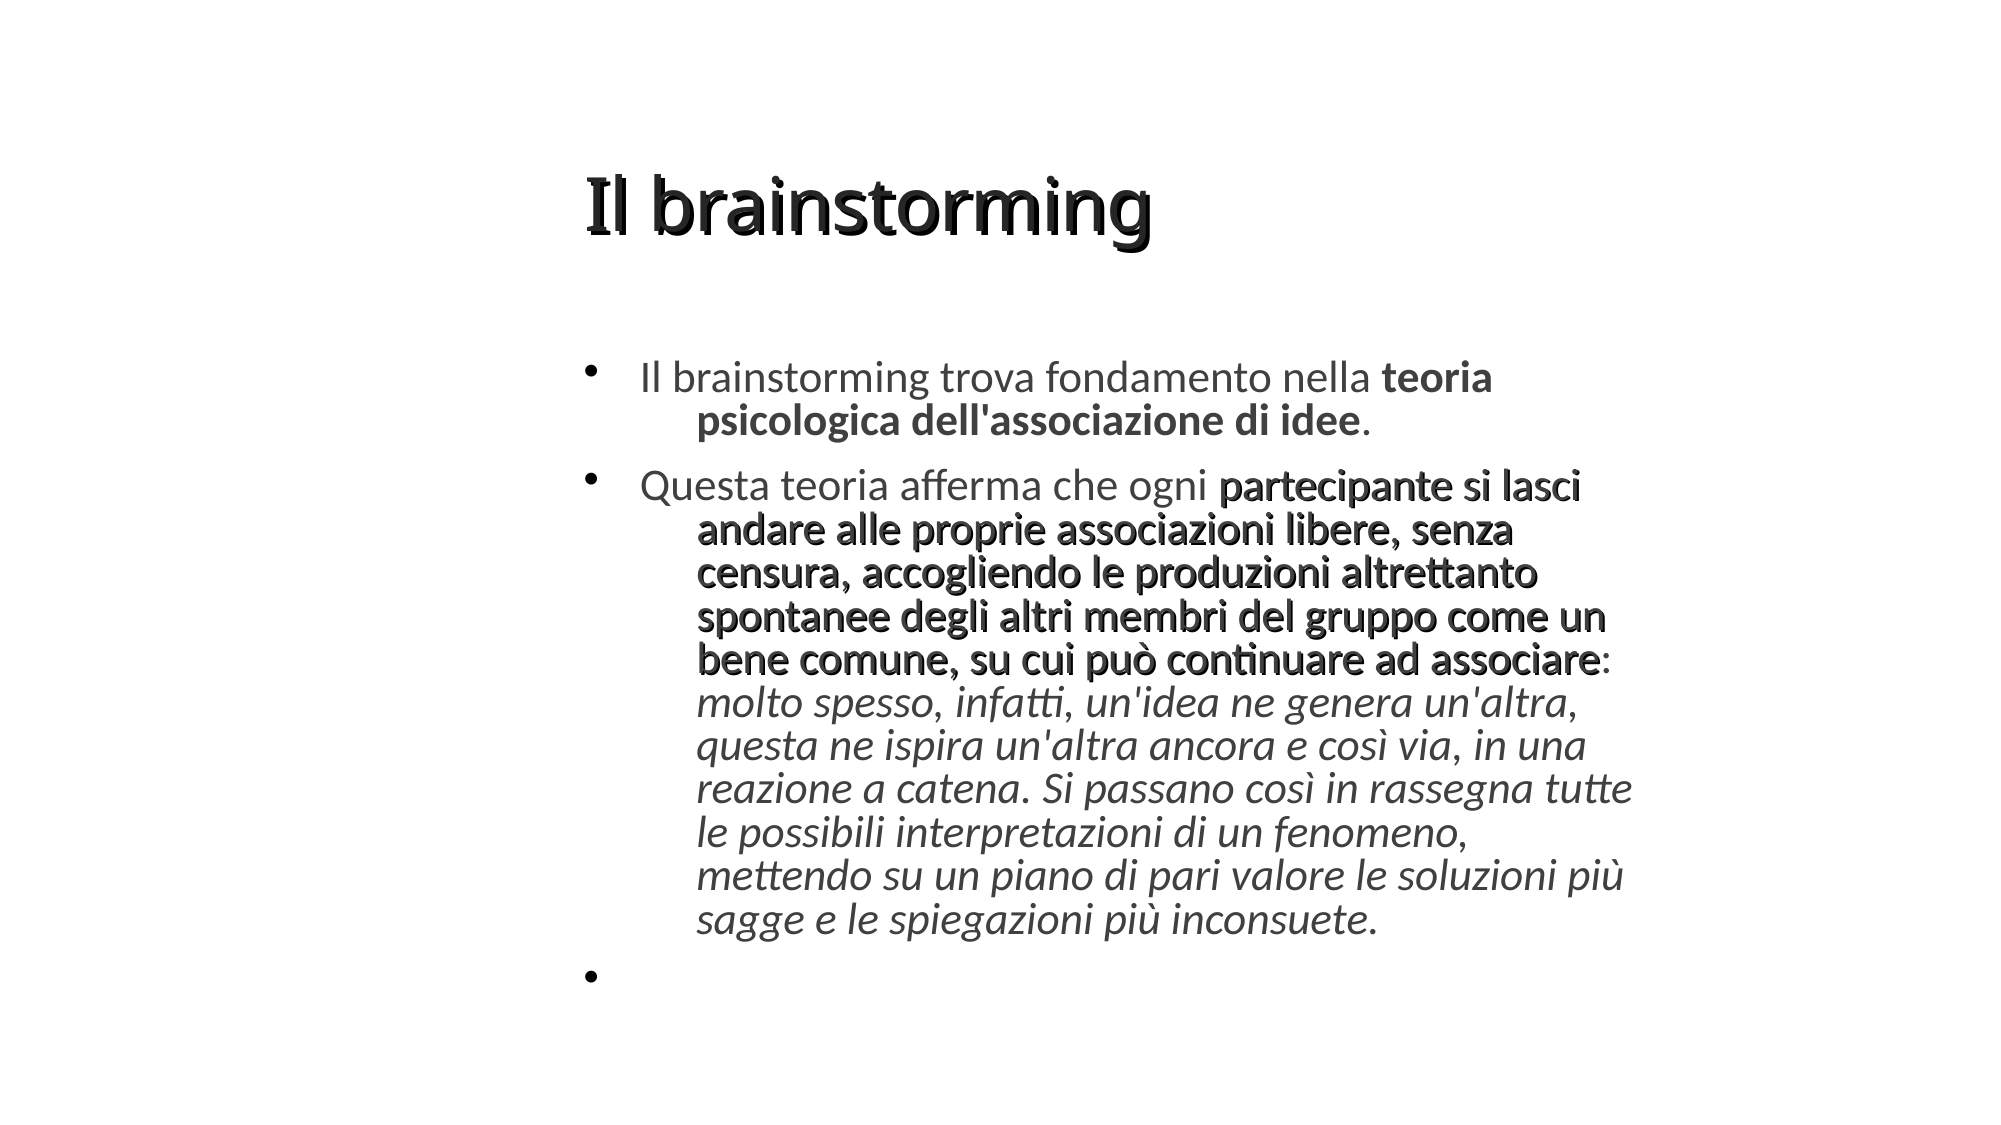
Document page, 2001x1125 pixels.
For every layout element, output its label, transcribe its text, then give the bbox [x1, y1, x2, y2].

title Il brainstorming [569, 102, 1651, 313]
list Il brainstorming trova fondamento nella teoria psicologica dell'associazione di idee. Questa teoria afferma che ogni partecipante si lasci andare alle proprie associazioni libere, senza censura, accogliendo le produzioni altrettanto spontanee degli altri membri del gruppo come un bene comune, su cui può continuare ad associare: molto spesso, infatti, un'idea ne genera un'altra, questa ne ispira un'altra ancora e così via, in una reazione a catena. Si passano così in rassegna tutte le possibili interpretazioni di un fenomeno, mettendo su un piano di pari valore le soluzioni più sagge e le spiegazioni più inconsuete. [568, 350, 1651, 970]
